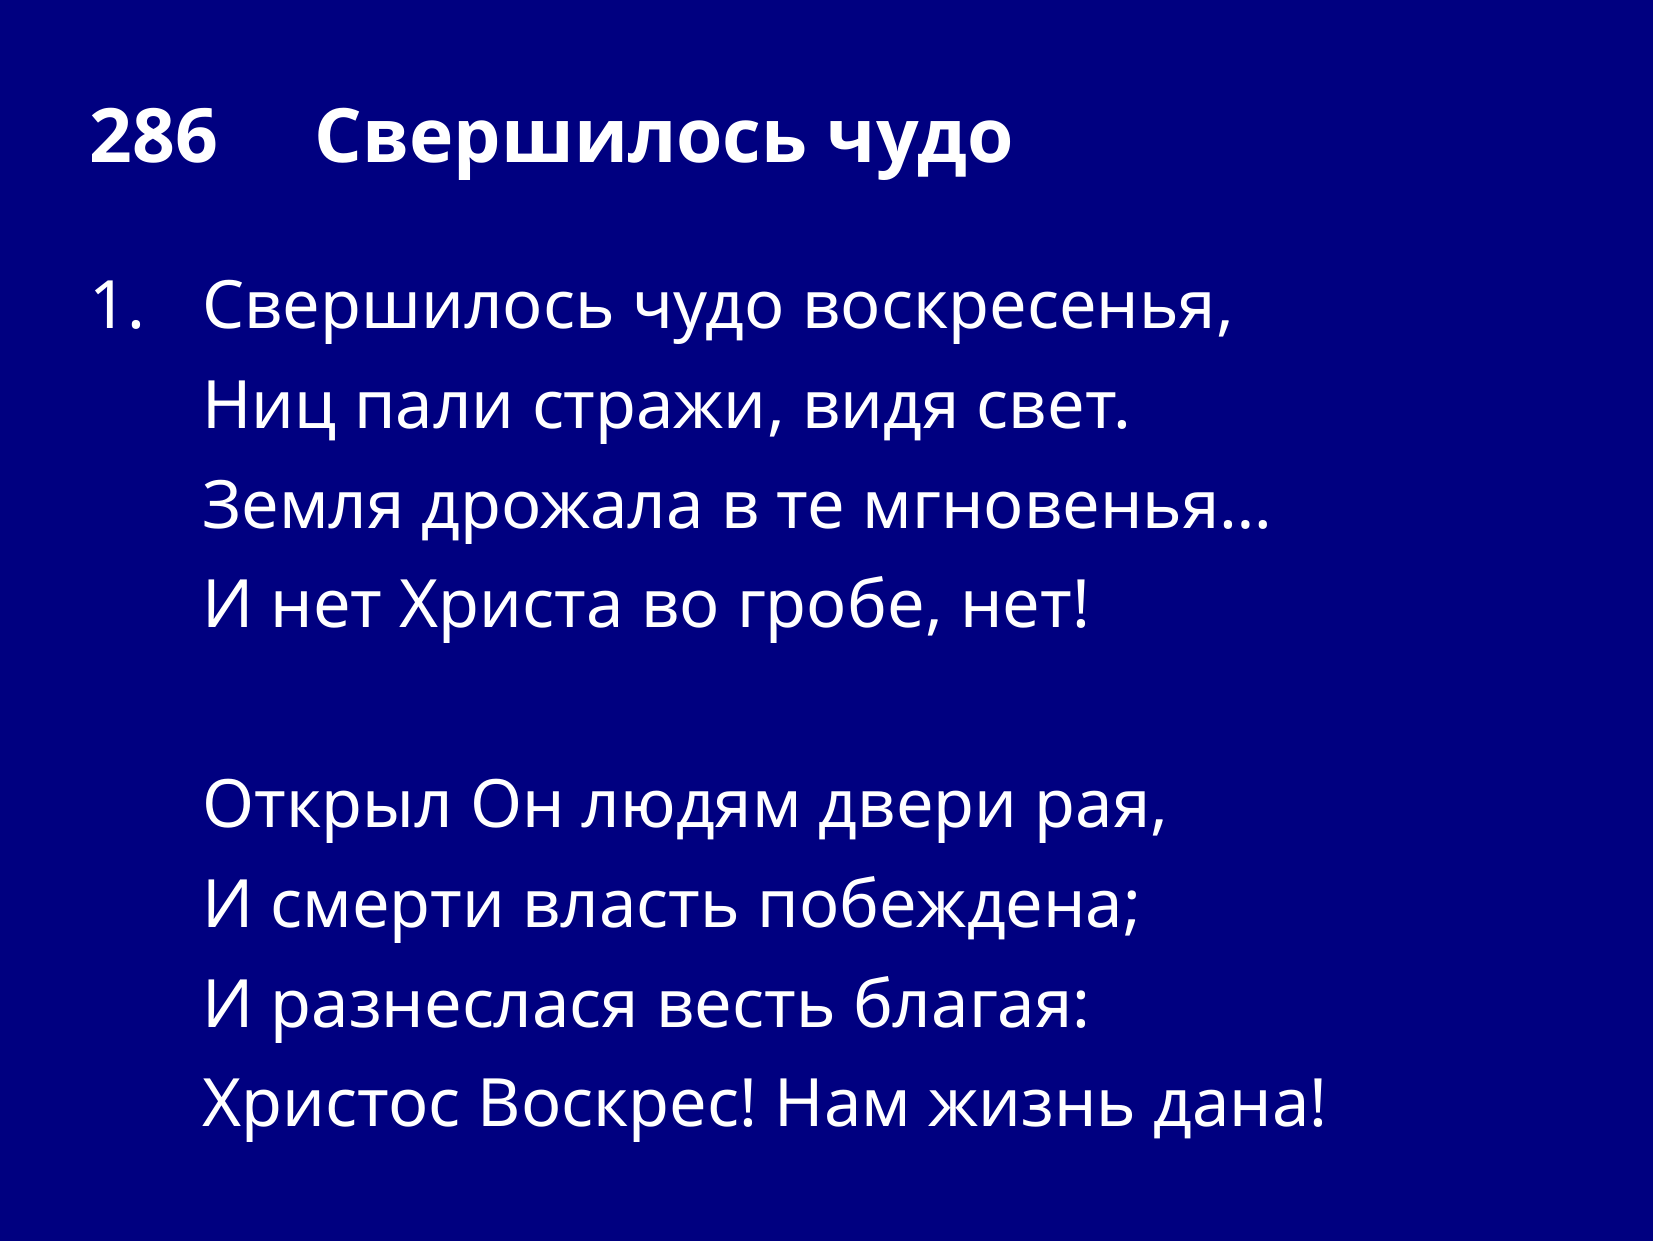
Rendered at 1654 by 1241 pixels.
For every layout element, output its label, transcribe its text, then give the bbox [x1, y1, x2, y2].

text_box 286 Свершилось чудо [75, 75, 1576, 188]
text_box 1. Свершилось чудо воскресенья, Ниц пали стражи, видя свет. Земля дрожала в те мгновенья… И нет Христа во гробе, нет! Открыл Он людям двери рая, И смерти власть побеждена; И разнеслася весть благая: Христос Воскрес! Нам жизнь дана! [75, 188, 1576, 1163]
